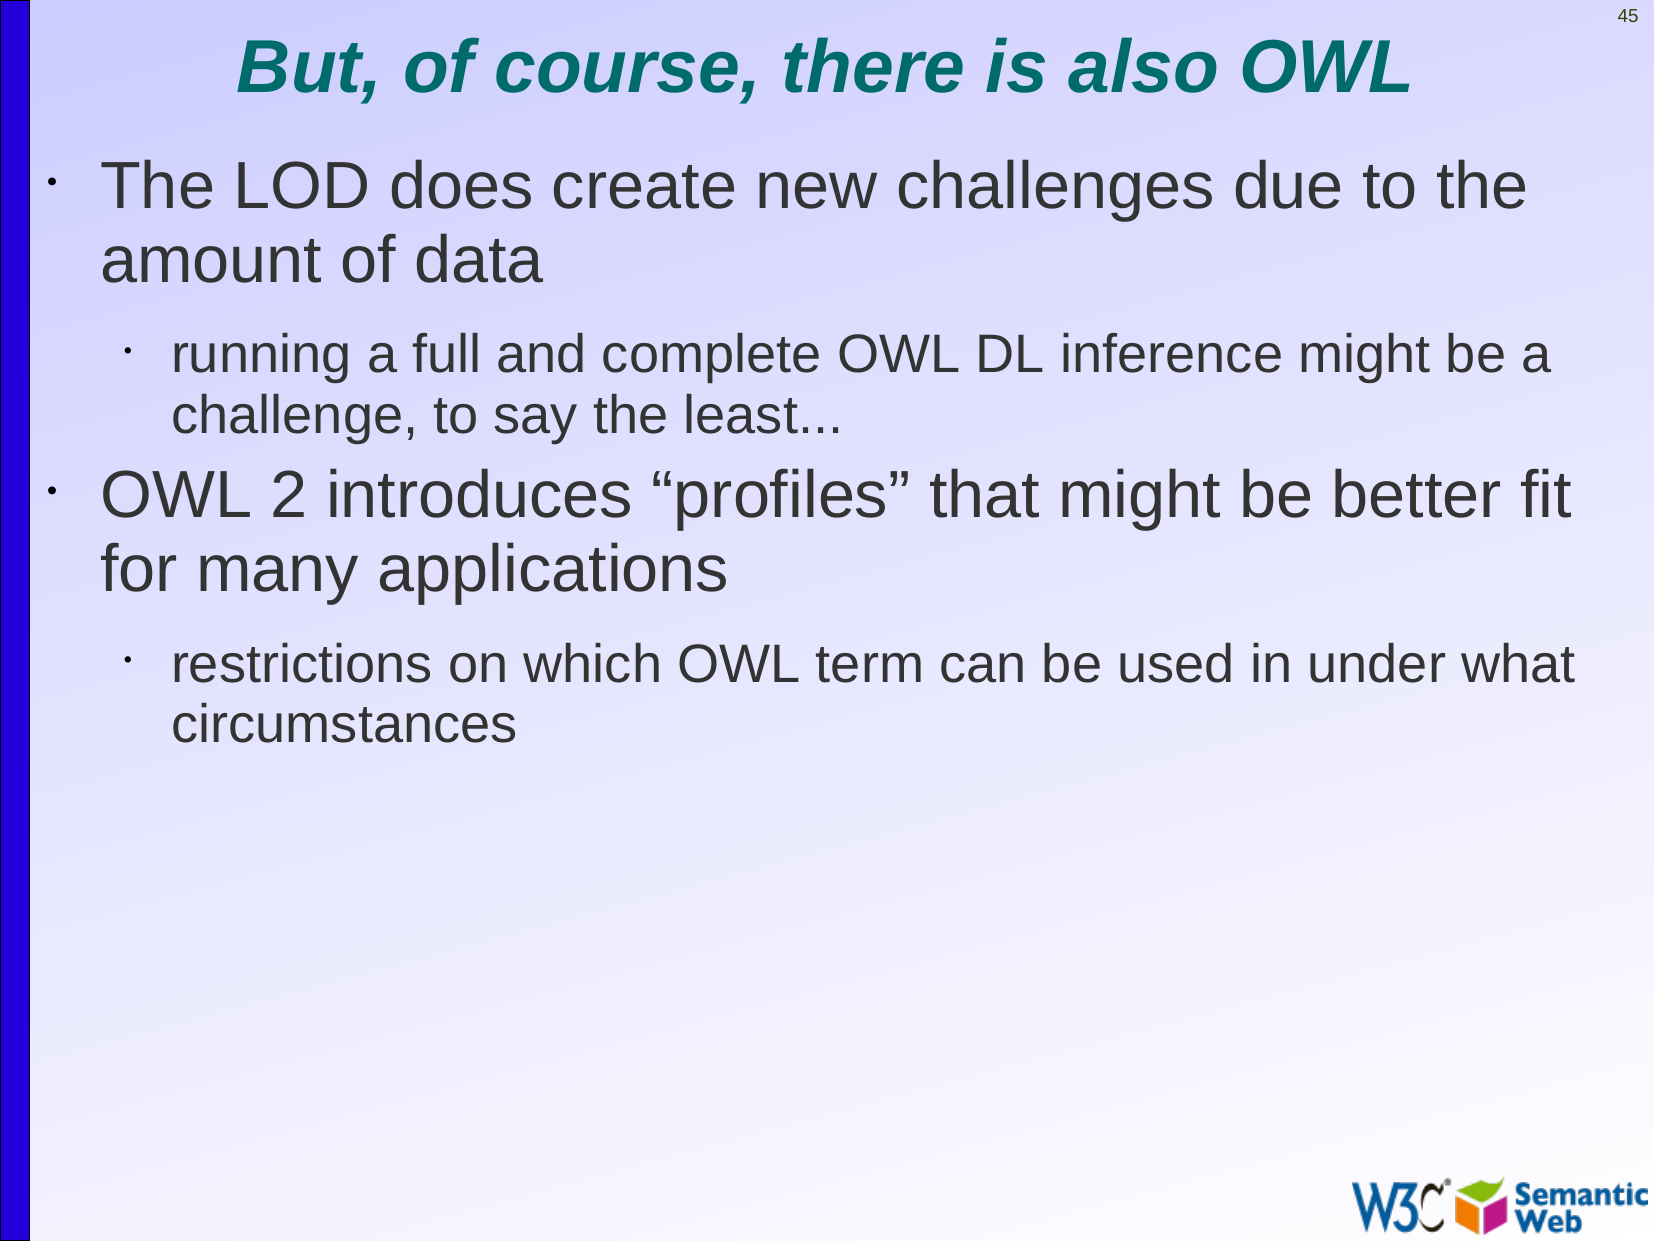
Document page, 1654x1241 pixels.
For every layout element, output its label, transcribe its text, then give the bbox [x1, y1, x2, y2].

picture [1352, 1175, 1648, 1235]
list The LOD does create new challenges due to the amount of data running a full and complete OWL DL inference might be a challenge, to say the least... OWL 2 introduces “profiles” that might be better fit for many applications restrictions on which OWL term can be used in under what circumstances [29, 147, 1612, 1134]
title But, of course, there is also OWL [0, 5, 1654, 125]
